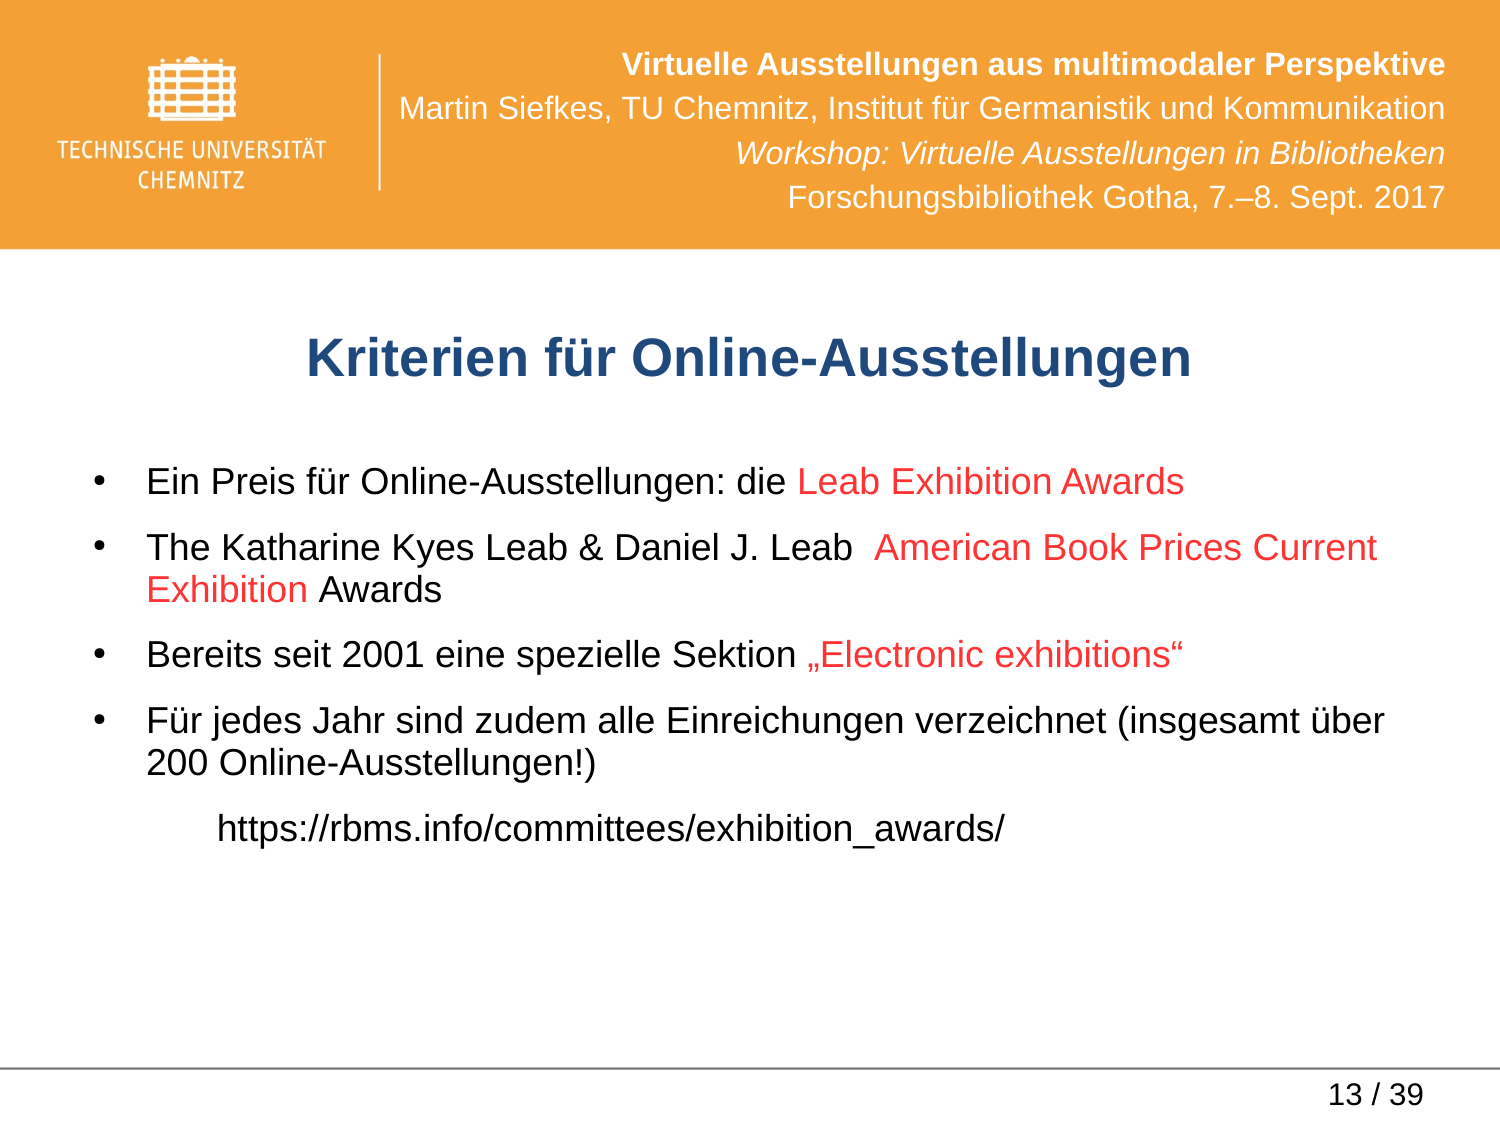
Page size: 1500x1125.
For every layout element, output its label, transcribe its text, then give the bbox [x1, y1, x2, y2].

picture [0, 0, 1500, 1125]
text_box Kriterien für Online-Ausstellungen [59, 314, 1441, 449]
list [419, 45, 774, 197]
text_box <Foliennummer> / 39 [1211, 1069, 1500, 1120]
list Ein Preis für Online-Ausstellungen: die Leab Exhibition Awards The Katharine Kyes Leab & Daniel J. Leab American Book Prices Current Exhibition Awards Bereits seit 2001 eine spezielle Sektion „Electronic exhibitions“ Für jedes Jahr sind zudem alle Einreichungen verzeichnet (insgesamt über 200 Online-Ausstellungen!) https://rbms.info/committees/exhibition_awards/ [75, 460, 1426, 1042]
